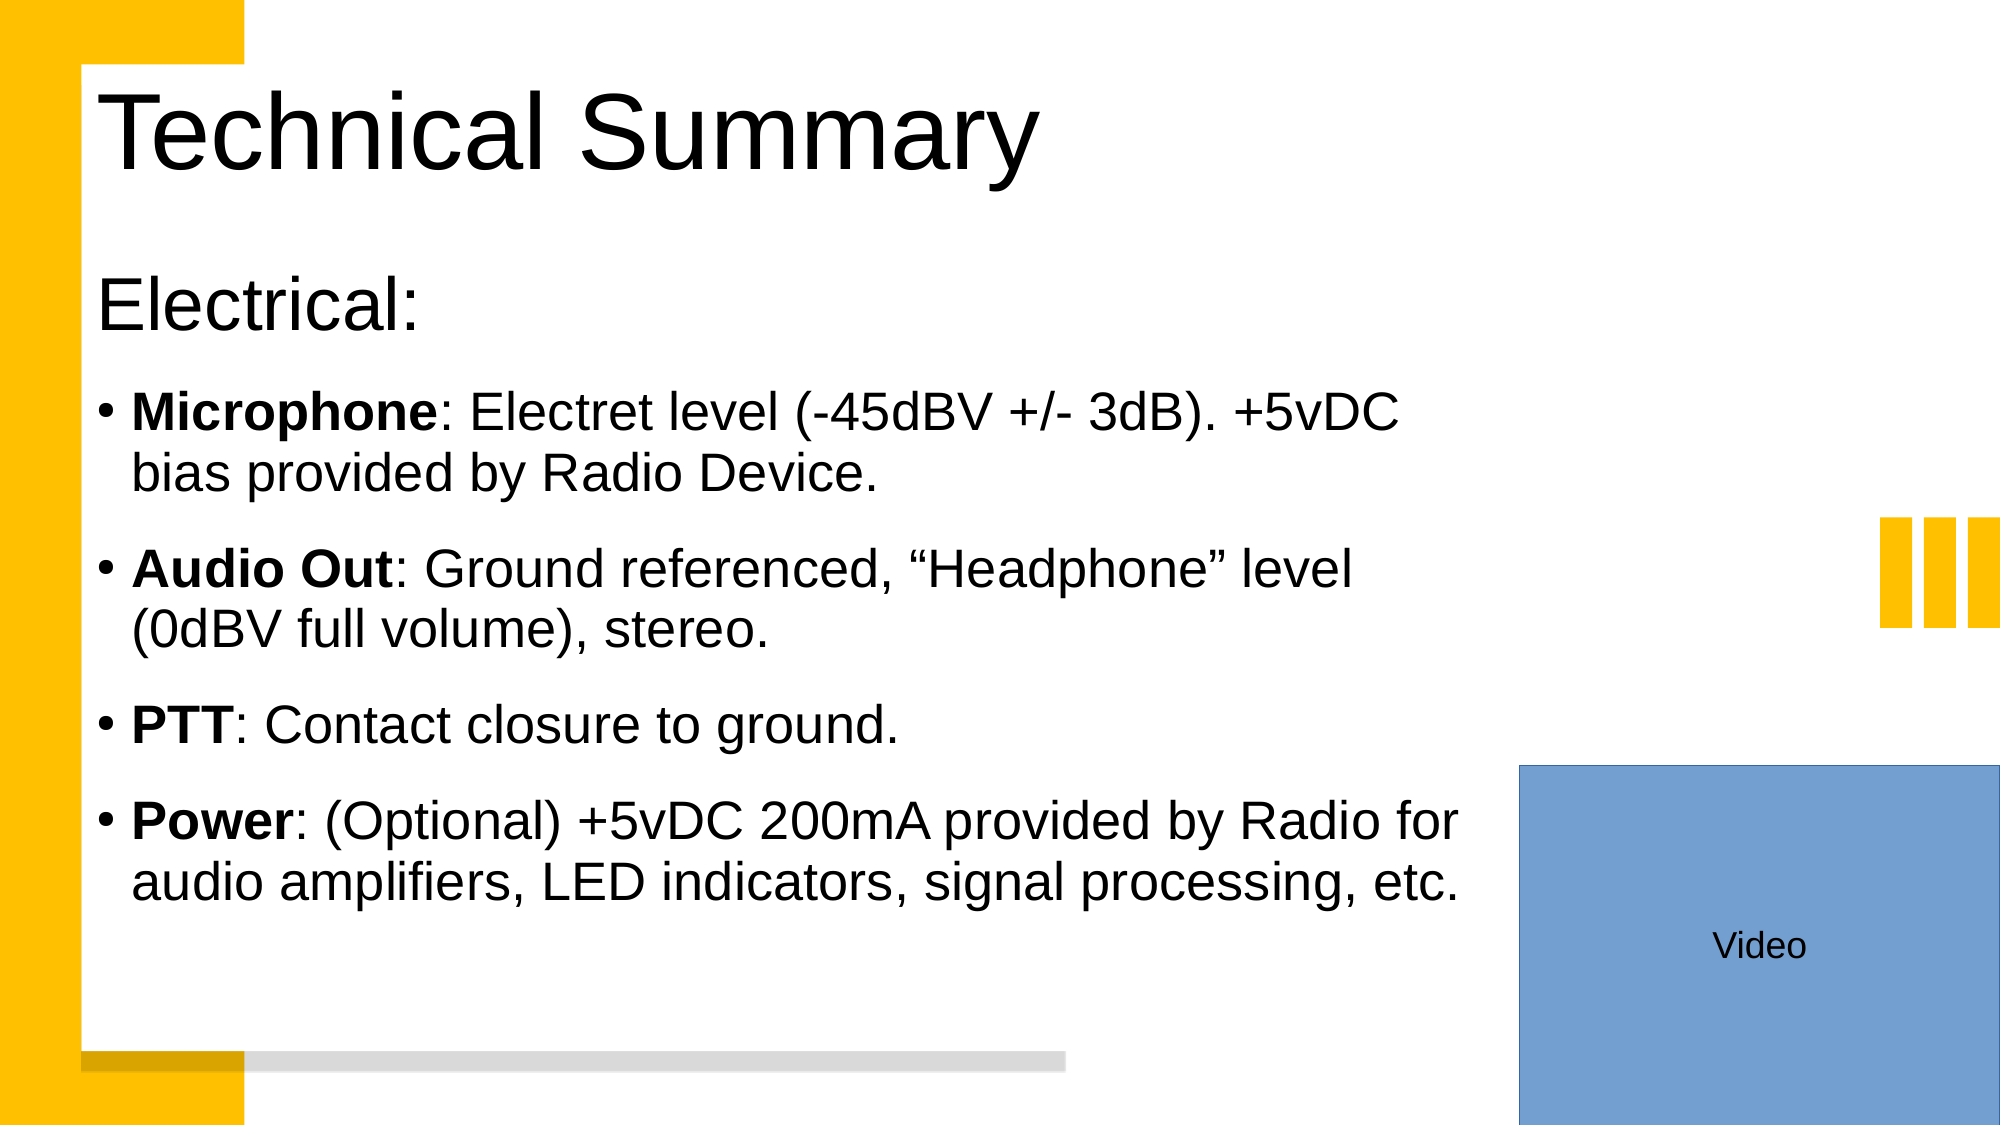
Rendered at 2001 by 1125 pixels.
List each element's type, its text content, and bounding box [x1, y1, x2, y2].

text_box [0, 0, 2000, 1125]
text_box Electrical: Microphone: Electret level (-45dBV +/- 3dB). +5vDC bias provided by Radio Device. Audio Out: Ground referenced, “Headphone” level (0dBV full volume), stereo. PTT: Contact closure to ground. Power: (Optional) +5vDC 200mA provided by Radio for audio amplifiers, LED indicators, signal processing, etc. [81, 254, 1516, 1036]
text_box Video [1519, 765, 2000, 1125]
text_box Technical Summary [81, 64, 1921, 201]
